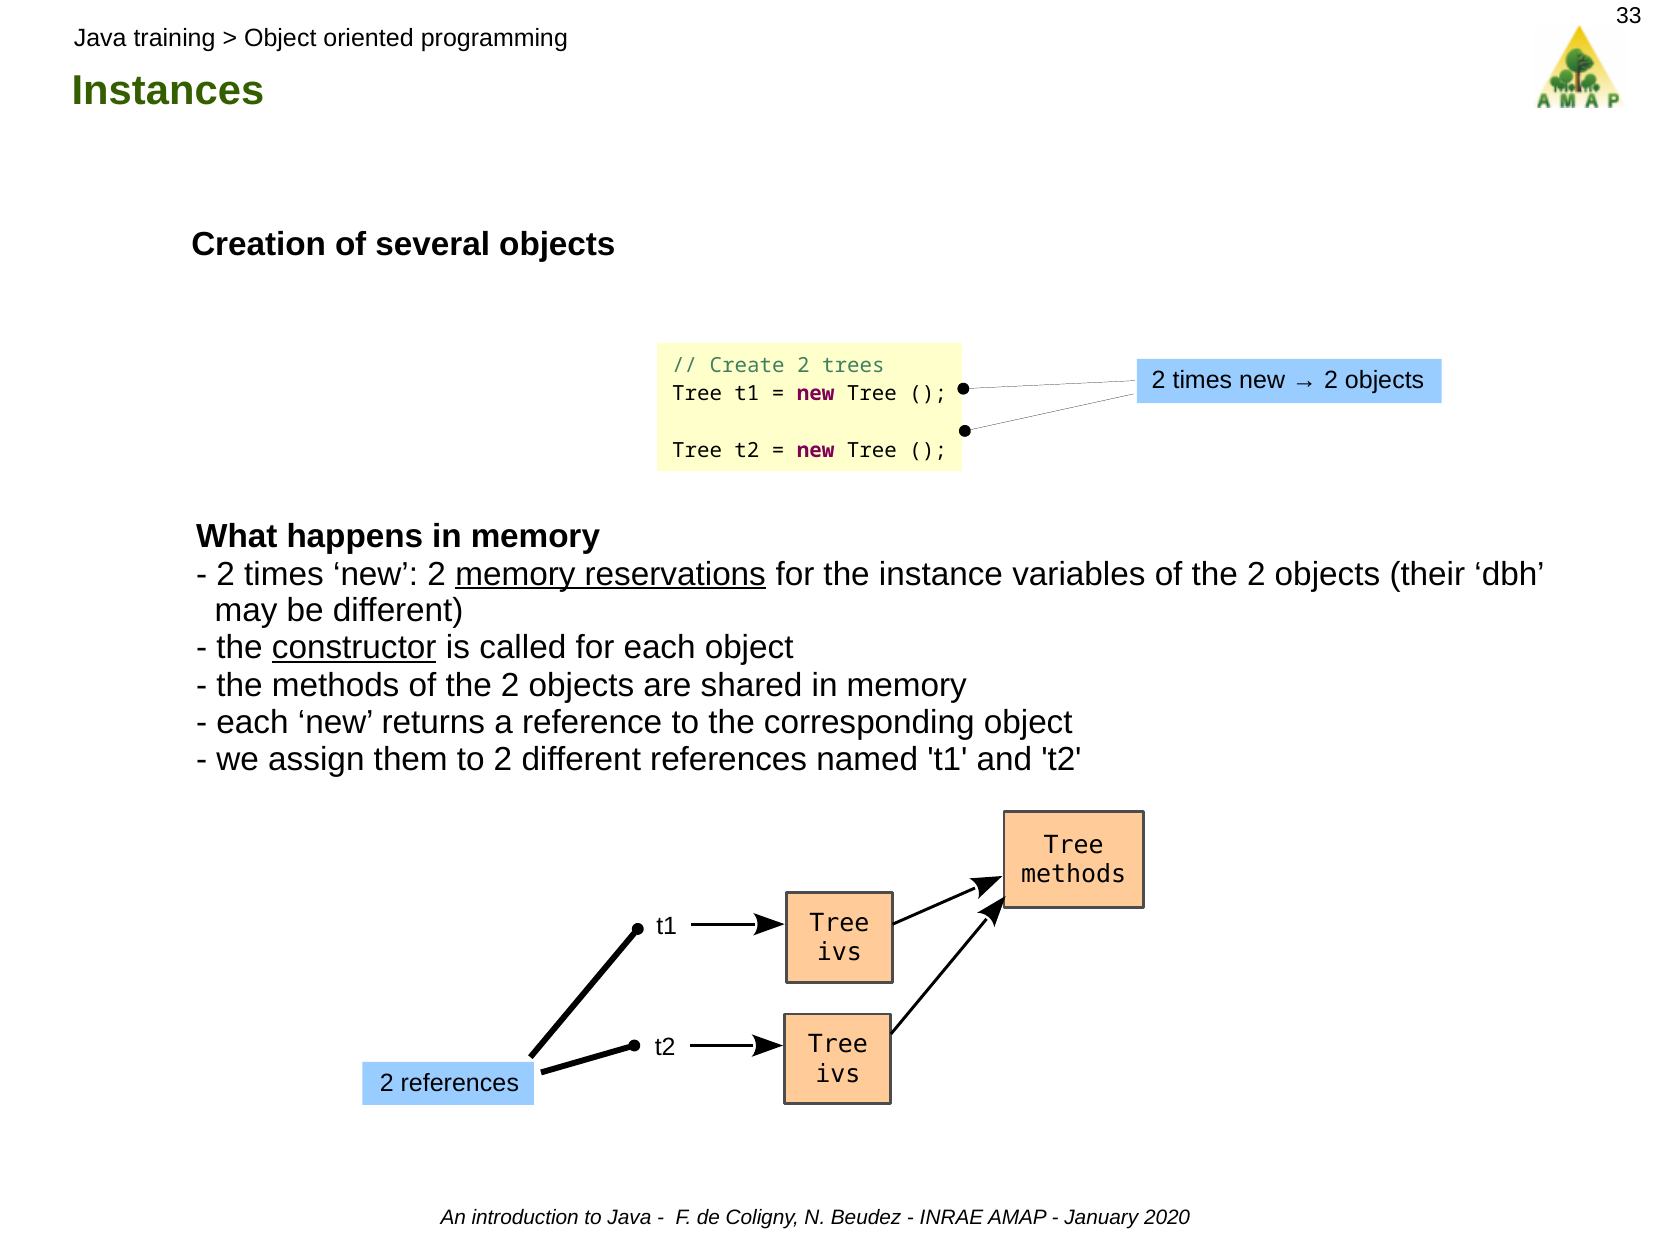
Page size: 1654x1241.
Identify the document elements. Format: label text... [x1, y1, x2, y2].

text_box Tree methods [1003, 811, 1144, 908]
text_box 2 references [362, 1061, 534, 1105]
text_box What happens in memory - 2 times ‘new’: 2 memory reservations for the instance variables of the 2 objects (their ‘dbh’ may be different) - the constructor is called for each object - the methods of the 2 objects are shared in memory - each ‘new’ returns a reference to the corresponding object - we assign them to 2 different references named 't1' and 't2' [181, 510, 1620, 788]
text_box // Create 2 trees Tree t1 = new Tree (); Tree t2 = new Tree (); [657, 342, 962, 456]
text_box t1 [641, 904, 715, 951]
text_box Tree ivs [786, 892, 893, 983]
text_box Instances [56, 59, 1120, 121]
picture [1533, 25, 1627, 108]
text_box Java training > Object oriented programming [59, 16, 1004, 60]
text_box t2 [639, 1025, 714, 1073]
text_box Tree ivs [784, 1013, 891, 1104]
text_box Creation of several objects [176, 218, 1454, 271]
text_box 2 times new → 2 objects [1136, 358, 1442, 404]
